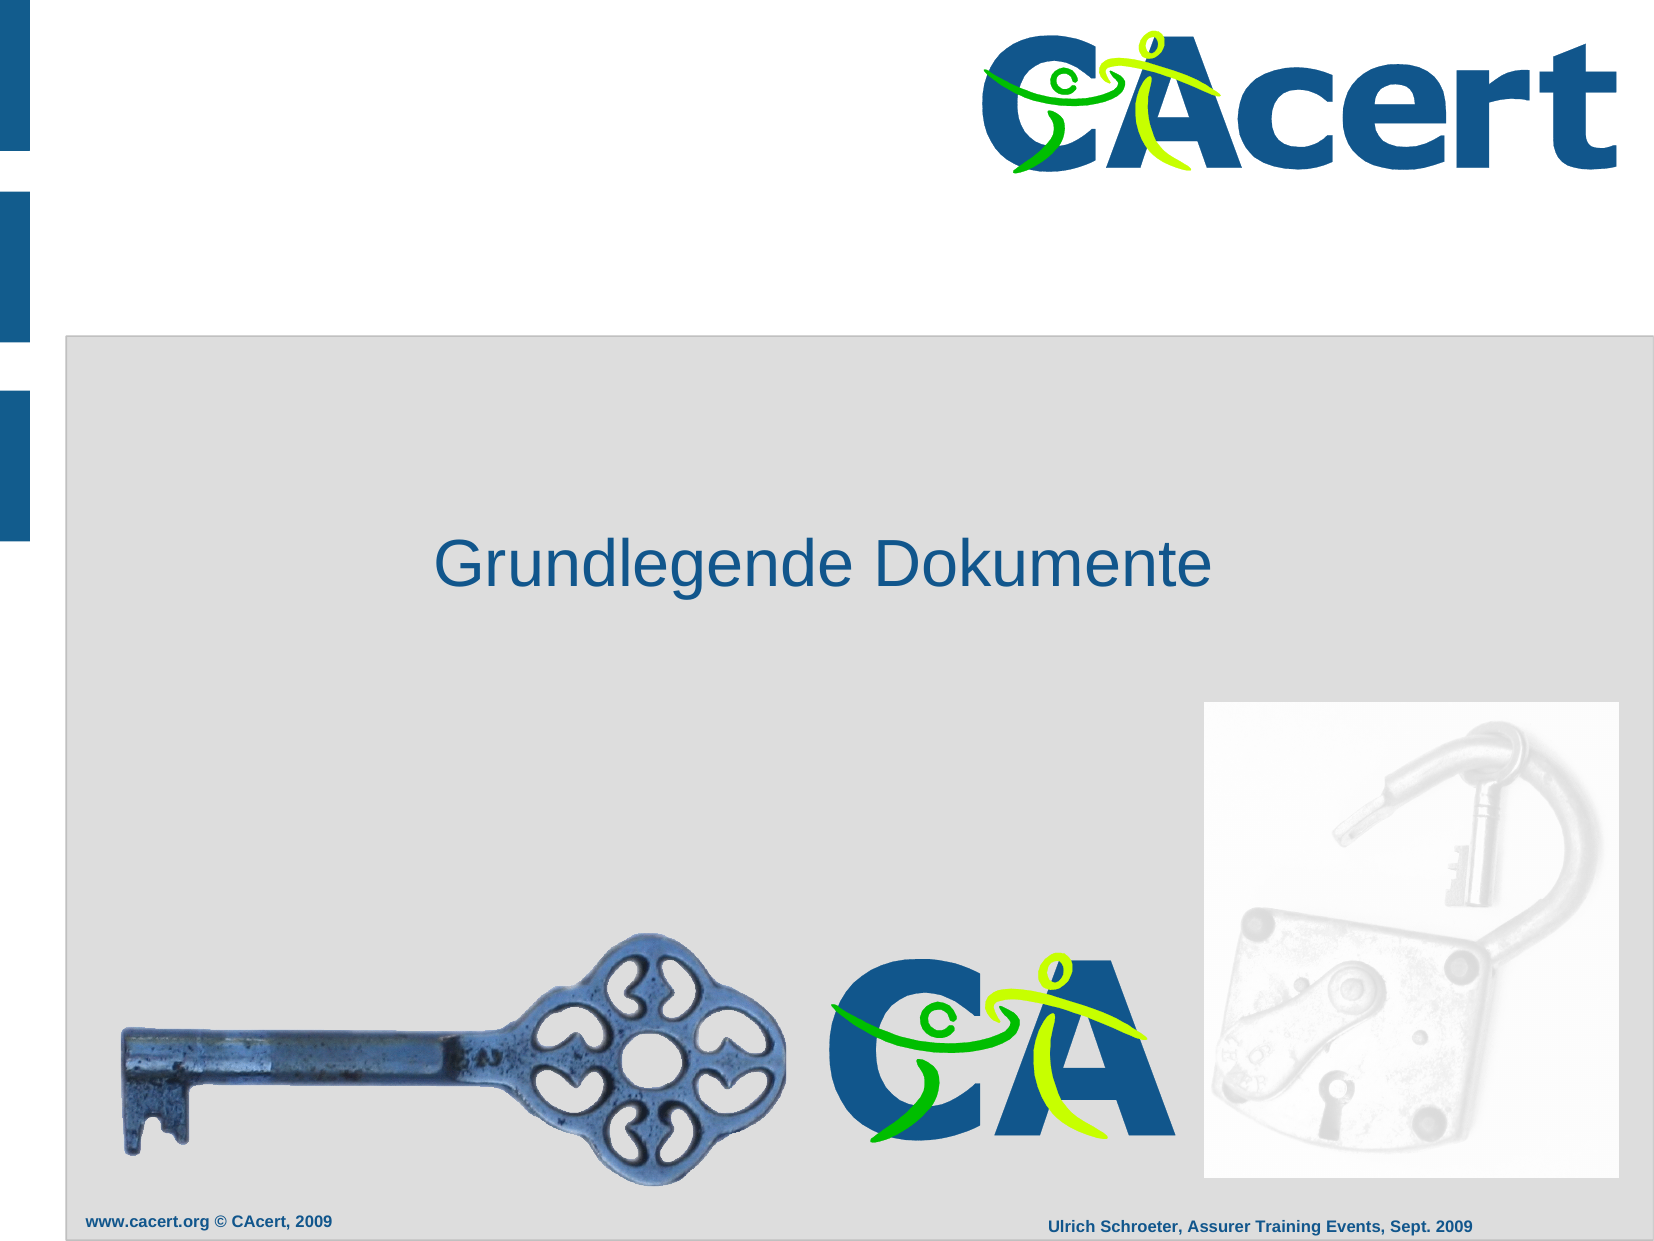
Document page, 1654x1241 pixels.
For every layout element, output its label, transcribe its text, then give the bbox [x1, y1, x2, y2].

picture [106, 915, 800, 1203]
title Grundlegende Dokumente [118, 442, 1530, 601]
picture [1204, 702, 1619, 1178]
picture [826, 950, 1177, 1145]
